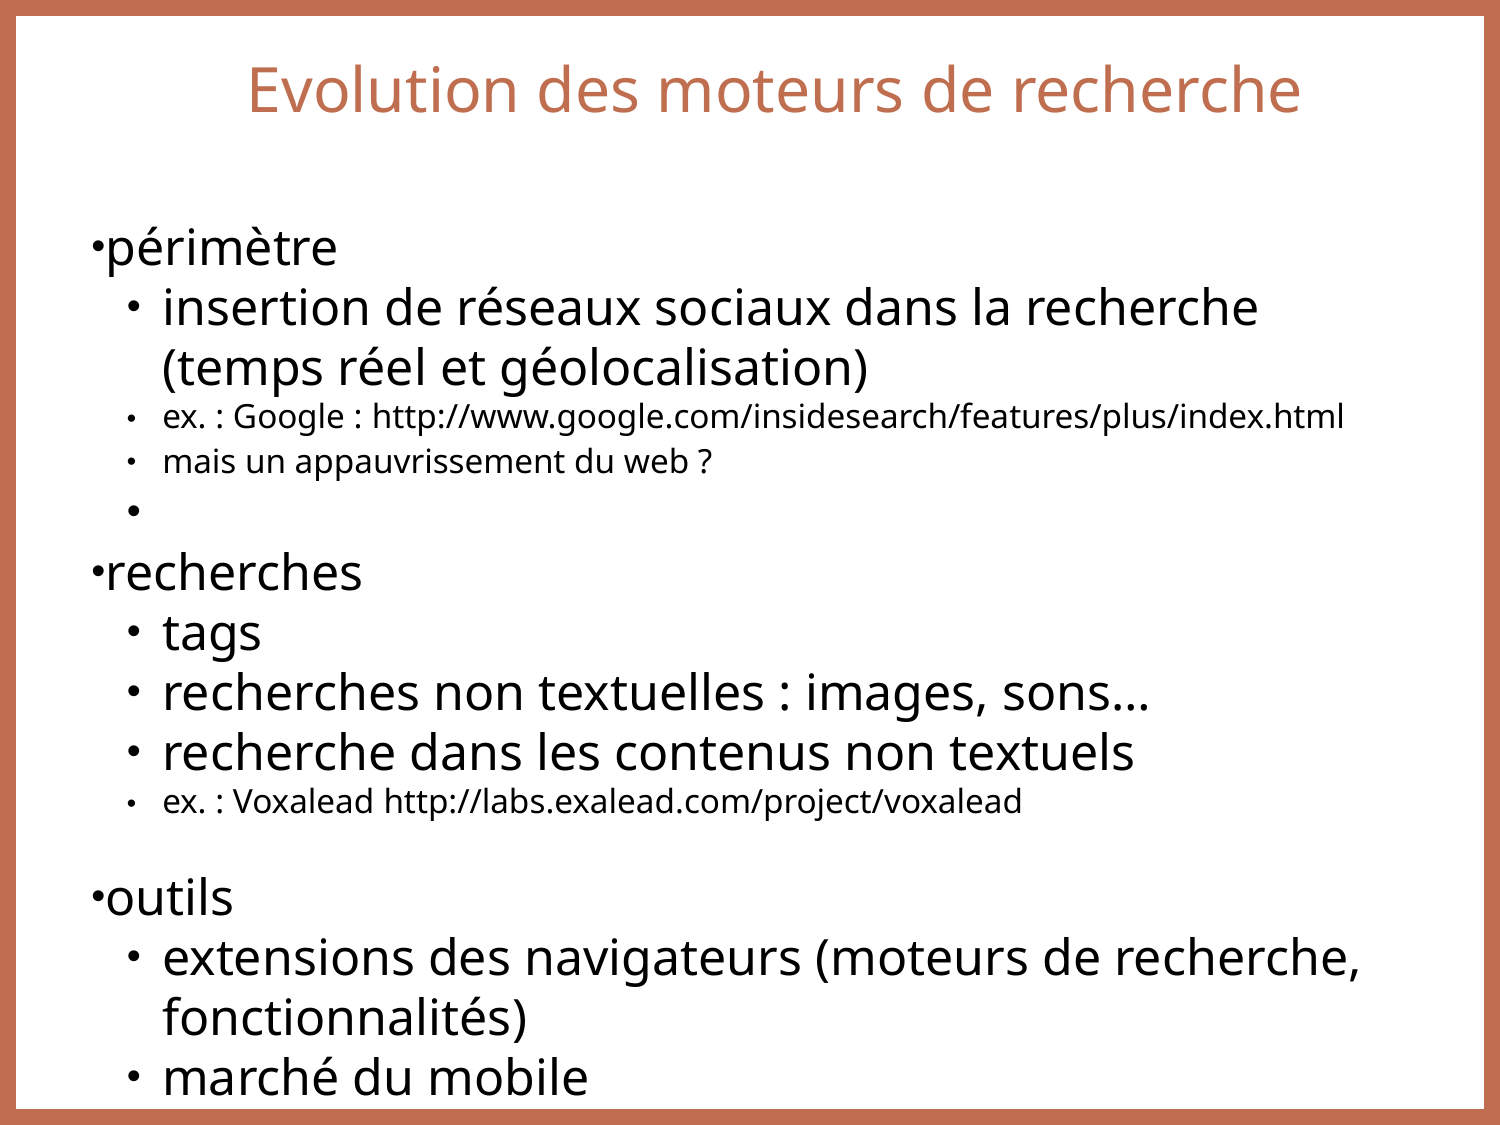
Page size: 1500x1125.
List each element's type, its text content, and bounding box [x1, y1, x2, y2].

text_box Evolution des moteurs de recherche [108, 42, 1459, 161]
text_box [0, 0, 1500, 1125]
text_box périmètre insertion de réseaux sociaux dans la recherche (temps réel et géolocalisation) ex. : Google : http://www.google.com/insidesearch/features/plus/index.html mais un appauvrissement du web ? recherches tags recherches non textuelles : images, sons… recherche dans les contenus non textuels ex. : Voxalead http://labs.exalead.com/project/voxalead outils extensions des navigateurs (moteurs de recherche, fonctionnalités) marché du mobile [76, 208, 1424, 1071]
